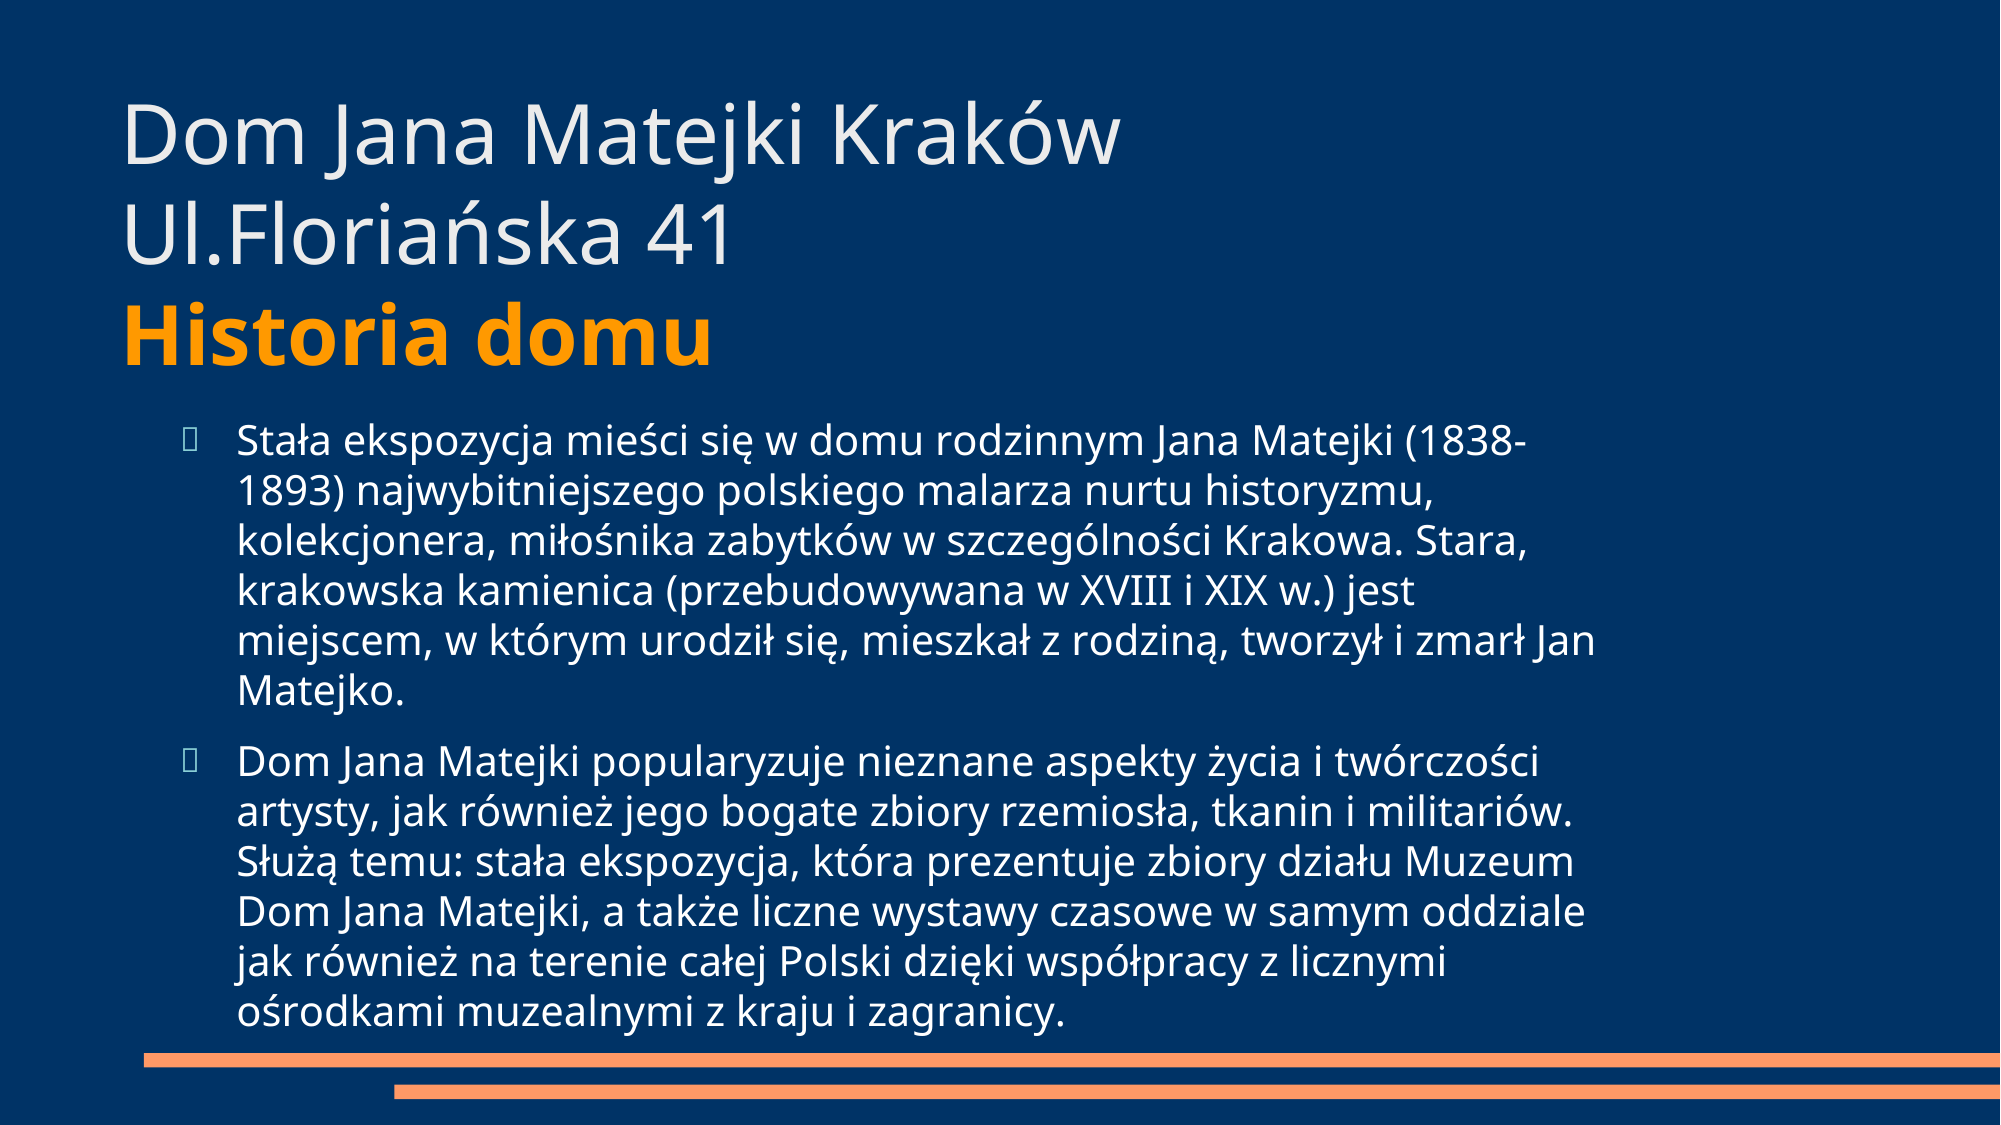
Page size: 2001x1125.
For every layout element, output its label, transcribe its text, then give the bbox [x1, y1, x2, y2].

list Stała ekspozycja mieści się w domu rodzinnym Jana Matejki (1838-1893) najwybitniejszego polskiego malarza nurtu historyzmu, kolekcjonera, miłośnika zabytków w szczególności Krakowa. Stara, krakowska kamienica (przebudowywana w XVIII i XIX w.) jest miejscem, w którym urodził się, mieszkał z rodziną, tworzył i zmarł Jan Matejko. Dom Jana Matejki popularyzuje nieznane aspekty życia i twórczości artysty, jak również jego bogate zbiory rzemiosła, tkanin i militariów. Służą temu: stała ekspozycja, która prezentuje zbiory działu Muzeum Dom Jana Matejki, a także liczne wystawy czasowe w samym oddziale jak również na terenie całej Polski dzięki współpracy z licznymi ośrodkami muzealnymi z kraju i zagranicy. [165, 406, 1633, 987]
title Dom Jana Matejki Kraków Ul.Floriańska 41 Historia domu [106, 74, 1649, 407]
